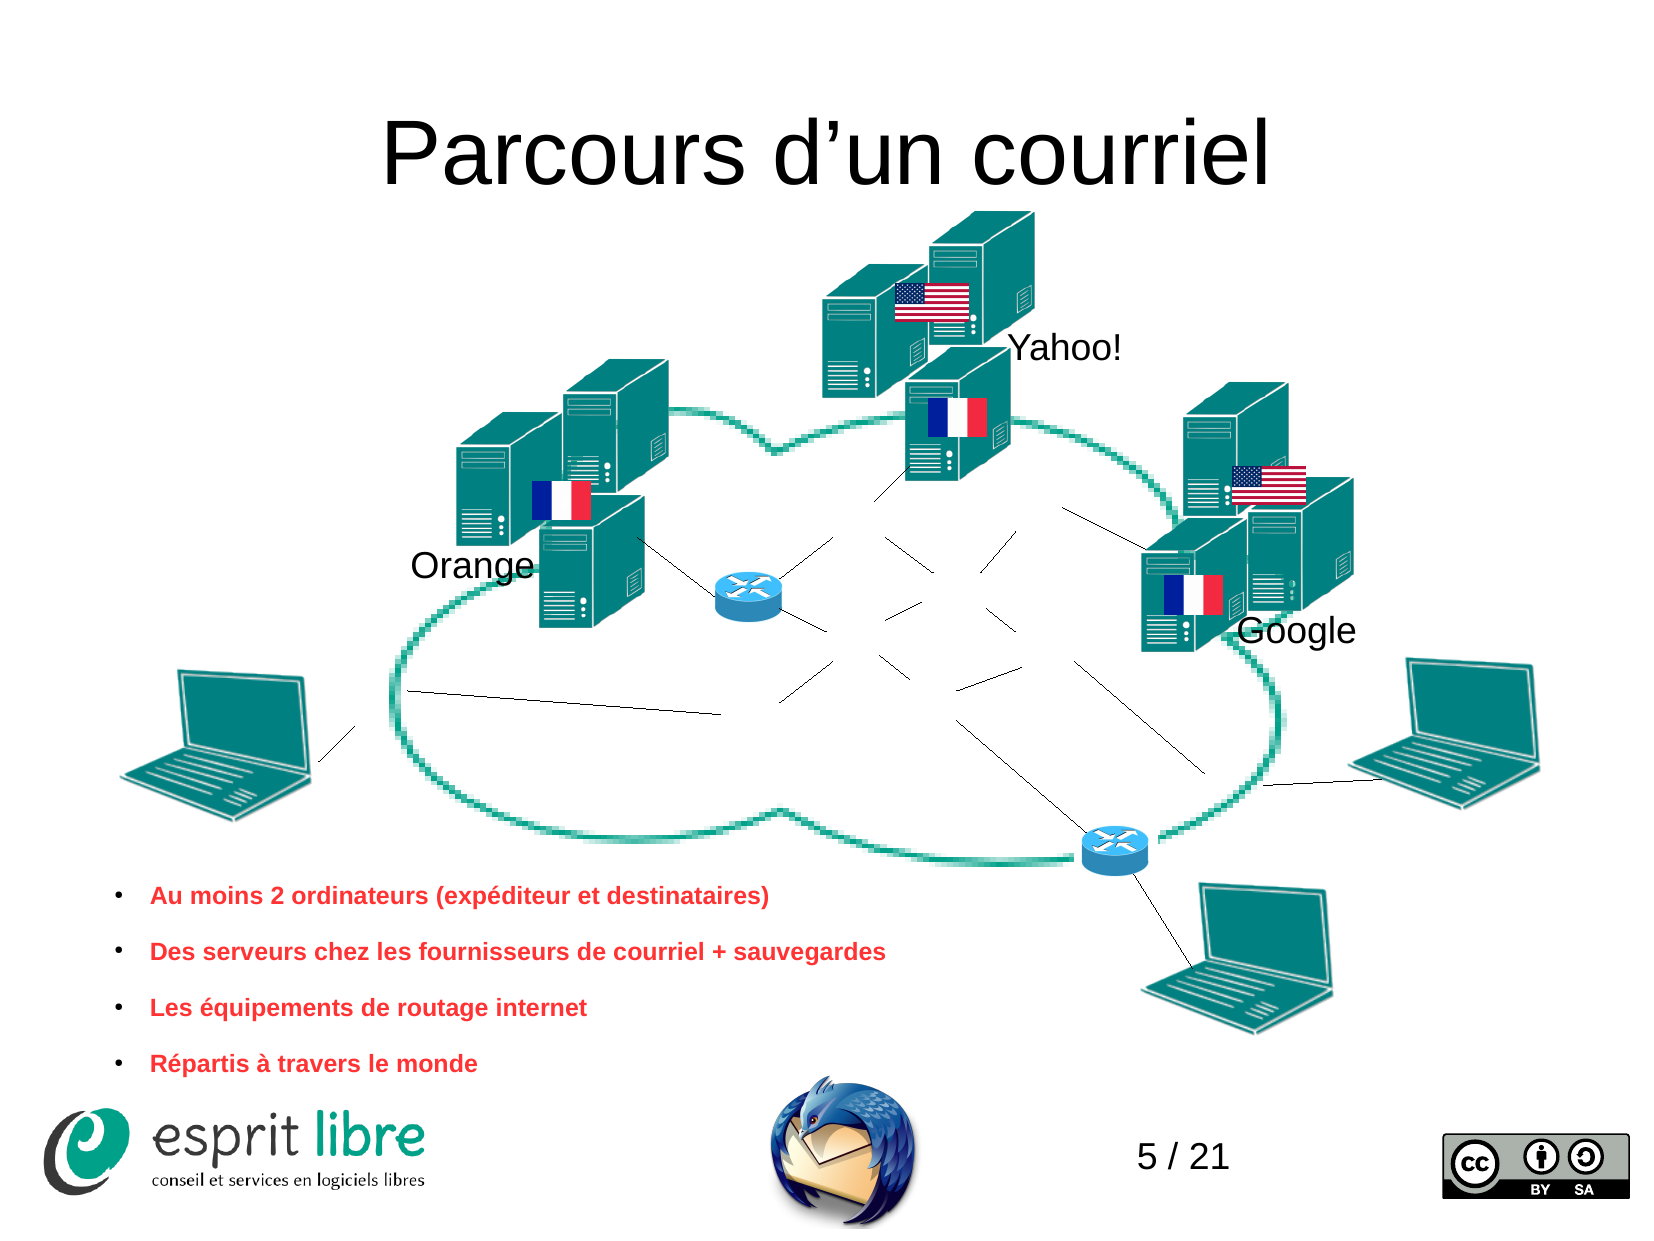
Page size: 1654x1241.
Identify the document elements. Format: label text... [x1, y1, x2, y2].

text_box Google [1221, 602, 1372, 660]
text_box Au moins 2 ordinateurs (expéditeur et destinataires) Des serveurs chez les fournisseurs de courriel + sauvegardes Les équipements de routage internet Répartis à travers le monde [99, 874, 1040, 1087]
text_box Yahoo! [992, 318, 1138, 376]
picture [1346, 631, 1548, 833]
picture [0, 1009, 480, 1241]
picture [118, 643, 319, 845]
title Parcours d’un courriel [82, 49, 1571, 257]
picture [341, 206, 1371, 1058]
picture [767, 1087, 922, 1229]
text_box Orange [395, 537, 551, 595]
